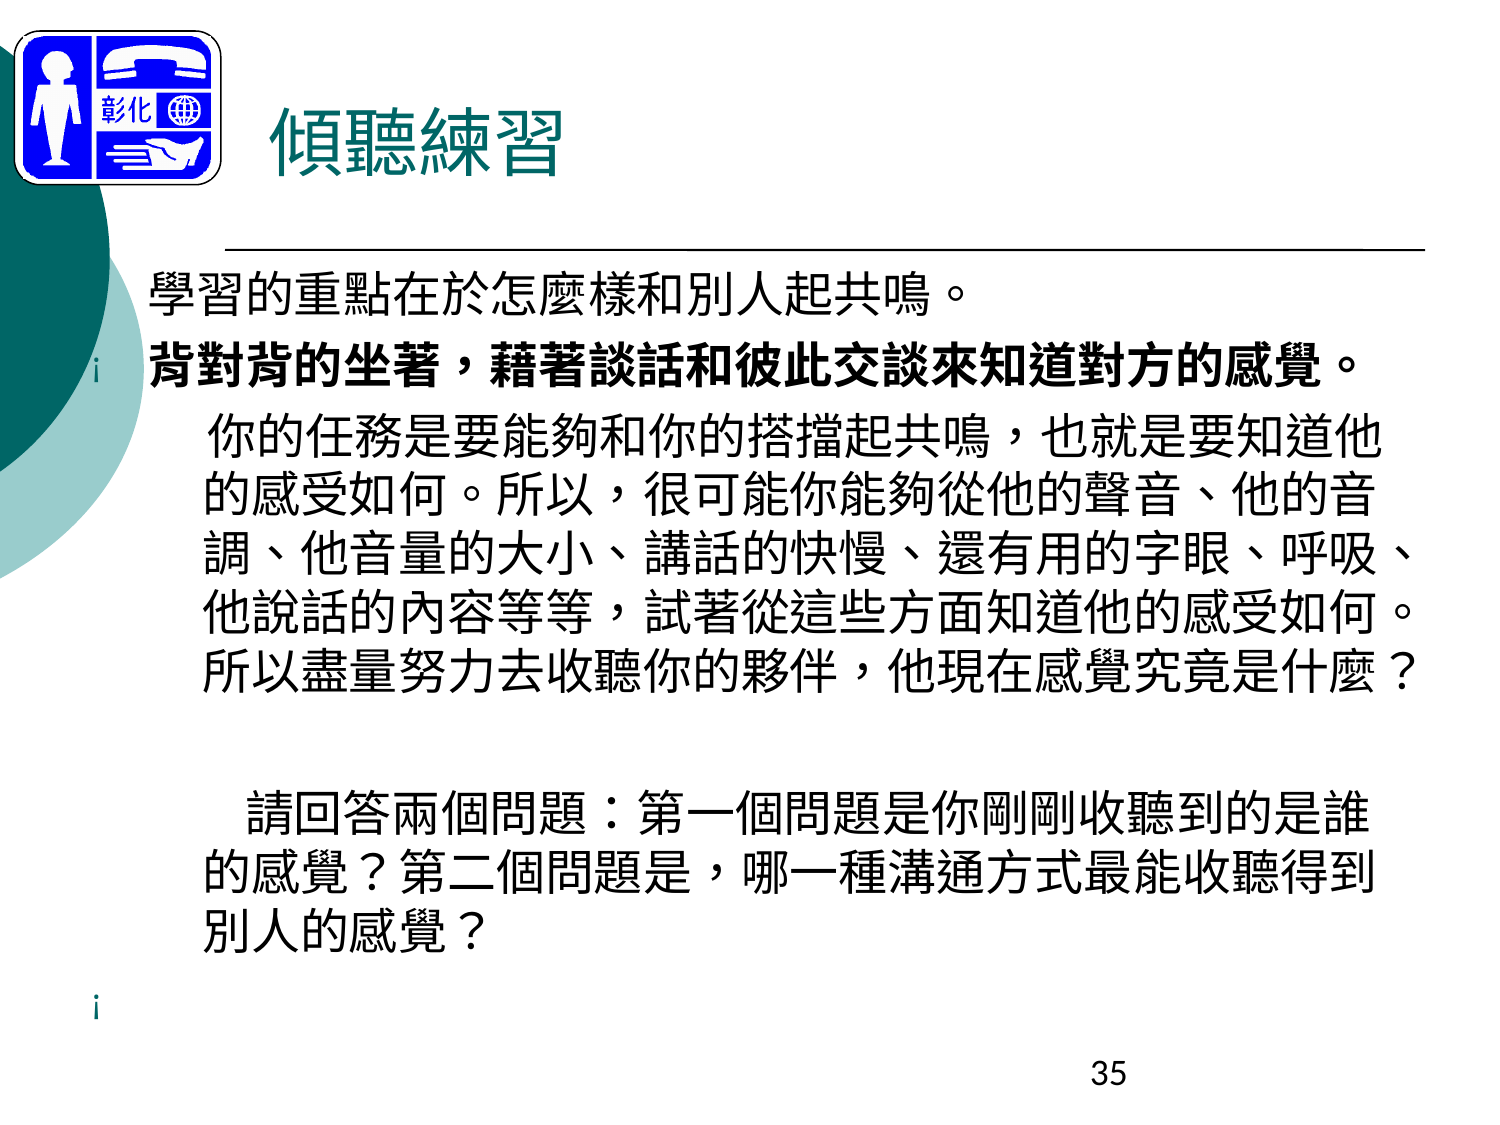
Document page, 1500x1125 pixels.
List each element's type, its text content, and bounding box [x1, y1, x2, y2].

title 傾聽練習 [253, 42, 1324, 193]
text_box 35 [1074, 1025, 1426, 1101]
text_box [14, 37, 23, 179]
picture [23, 36, 211, 180]
text_box [24, 31, 221, 185]
list 學習的重點在於怎麼樣和別人起共鳴。 背對背的坐著，藉著談話和彼此交談來知道對方的感覺。 你的任務是要能夠和你的搭擋起共鳴，也就是要知道他的感受如何。所以，很可能你能夠從他的聲音、他的音調、他音量的大小、講話的快慢、還有用的字眼、呼吸、他說話的內容等等，試著從這些方面知道他的感受如何。所以盡量努力去收聽你的夥伴，他現在感覺究竟是什麼？ 請回答兩個問題：第一個問題是你剛剛收聽到的是誰的感覺？第二個問題是，哪一種溝通方式最能收聽得到別人的感覺？ [76, 255, 1412, 981]
